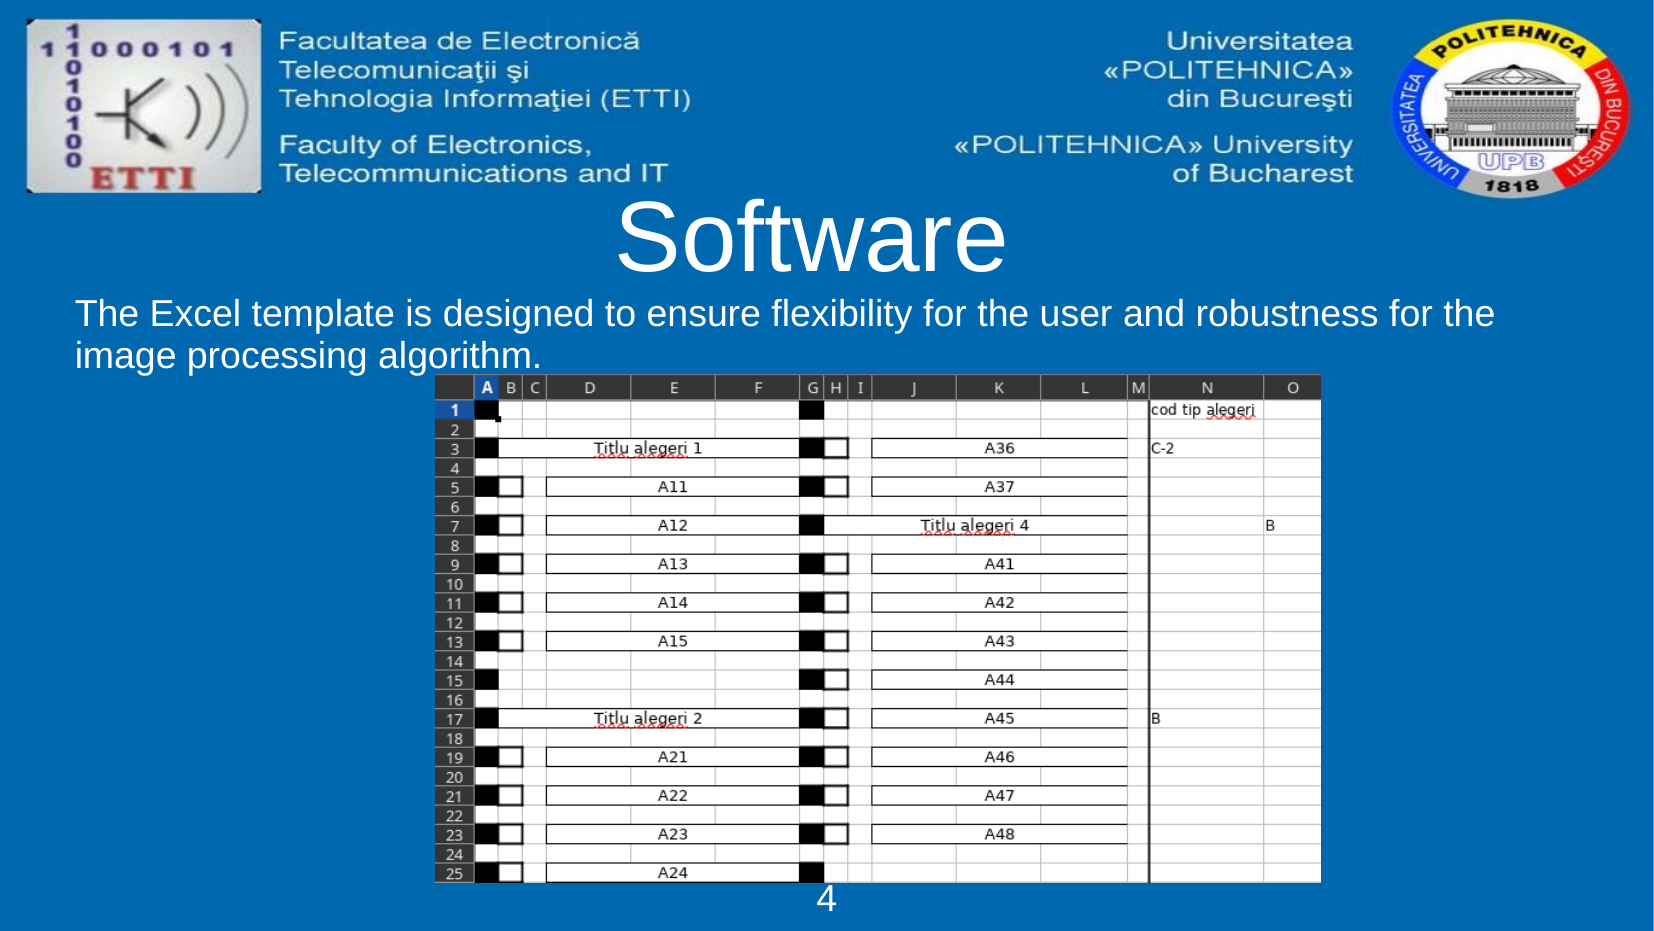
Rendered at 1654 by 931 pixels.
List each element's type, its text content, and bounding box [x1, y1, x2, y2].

text_box Software [600, 173, 1152, 285]
text_box The Excel template is designed to ensure flexibility for the user and robustness for the image processing algorithm. [60, 285, 1593, 751]
text_box 4 [801, 870, 853, 927]
picture [0, 0, 1654, 931]
